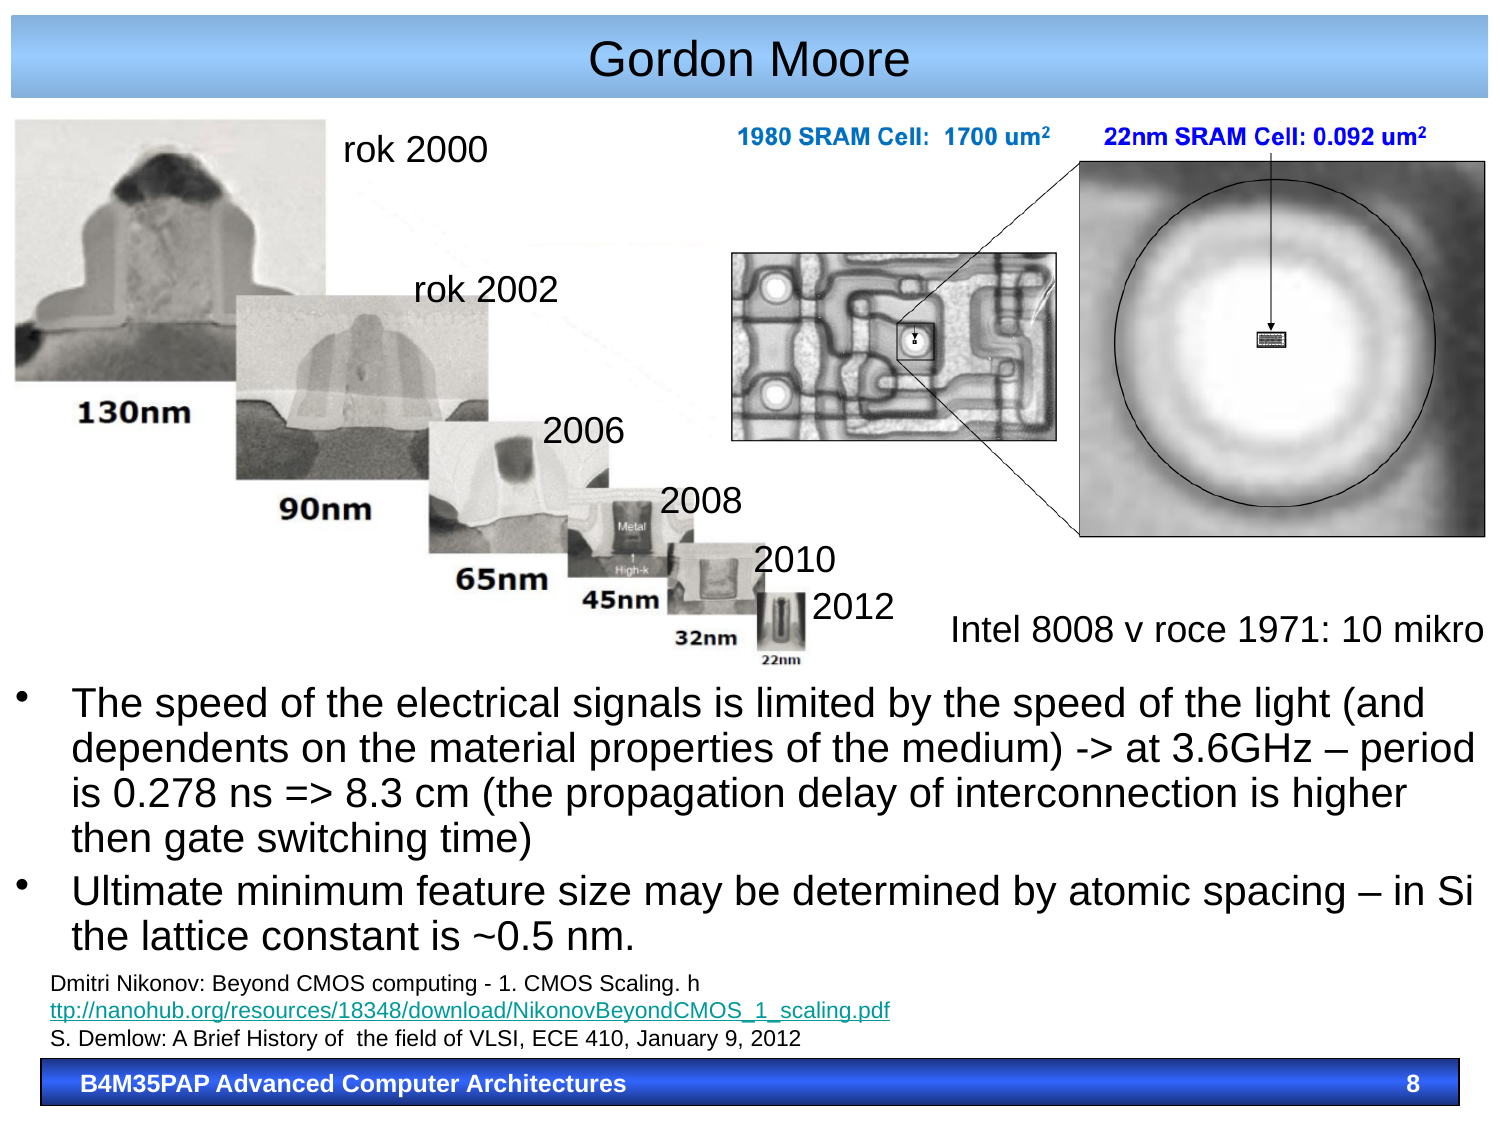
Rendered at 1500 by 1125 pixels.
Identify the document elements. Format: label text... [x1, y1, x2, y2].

text_box Intel 8008 v roce 1971: 10 mikro [902, 597, 1500, 656]
text_box 2006 [527, 398, 739, 457]
text_box 2012 [796, 574, 1008, 633]
title Gordon Moore [11, 15, 1489, 98]
text_box rok 2000 [328, 117, 539, 176]
text_box rok 2002 [398, 257, 610, 317]
picture [11, 117, 1489, 672]
text_box 2010 [738, 527, 950, 586]
text_box 2008 [644, 468, 856, 528]
text_box The speed of the electrical signals is limited by the speed of the light (and dependents on the material properties of the medium) -> at 3.6GHz – period is 0.278 ns => 8.3 cm (the propagation delay of interconnection is higher then gate switching time) Ultimate minimum feature size may be determined by atomic spacing – in Si the lattice constant is ~0.5 nm. [0, 673, 1500, 967]
text_box Dmitri Nikonov: Beyond CMOS computing - 1. CMOS Scaling. http://nanohub.org/resources/18348/download/NikonovBeyondCMOS_1_scaling.pdf S. Demlow: A Brief History of the field of VLSI, ECE 410, January 9, 2012 [35, 960, 1454, 1059]
